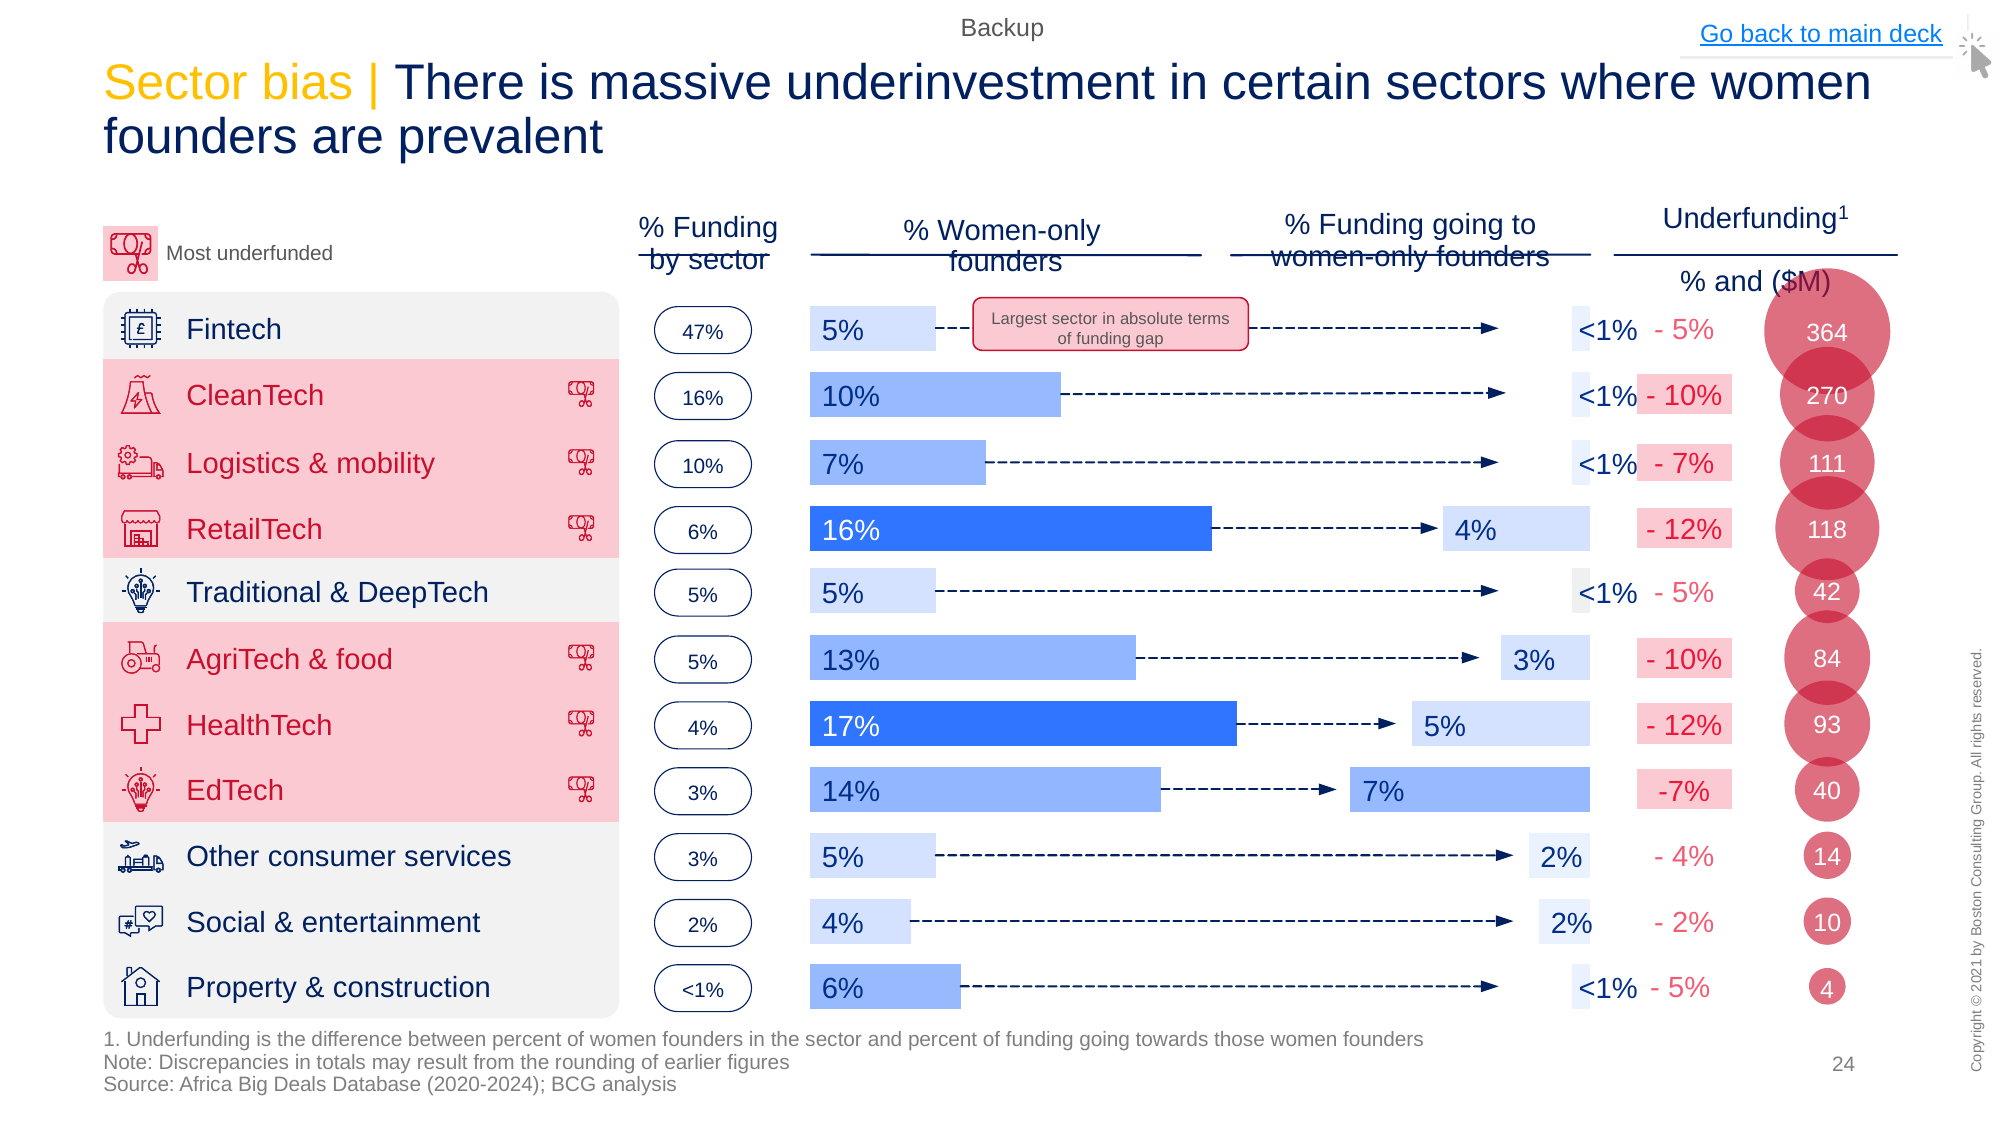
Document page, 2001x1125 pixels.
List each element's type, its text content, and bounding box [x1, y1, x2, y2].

text_box 4 [1809, 968, 1846, 1005]
picture [114, 368, 167, 421]
picture [114, 960, 167, 1013]
picture [103, 226, 159, 282]
text_box 270 [1780, 346, 1875, 428]
text_box 3% [1501, 635, 1590, 680]
text_box 7% [810, 440, 986, 485]
text_box <1% [1572, 306, 1590, 351]
text_box Logistics & mobility [184, 437, 558, 488]
text_box Traditional & DeepTech [184, 565, 588, 617]
text_box 17% [810, 701, 1237, 746]
text_box 93 [1784, 680, 1871, 763]
text_box - 12% [1637, 508, 1732, 548]
text_box - 4% [1637, 837, 1732, 873]
picture [563, 510, 599, 546]
picture [114, 436, 167, 489]
text_box 4% [654, 701, 752, 749]
text_box 6% [654, 506, 752, 554]
text_box 2% [654, 899, 752, 947]
text_box - 10% [1637, 638, 1732, 678]
picture [114, 763, 167, 816]
text_box CleanTech [184, 368, 431, 420]
text_box Most underfunded [166, 226, 358, 281]
text_box 4% [1443, 506, 1590, 551]
text_box 5% [810, 833, 936, 878]
text_box 3% [654, 833, 752, 881]
text_box 42 [1794, 558, 1860, 616]
text_box % Women-only founders [901, 182, 1112, 248]
text_box 84 [1784, 610, 1871, 692]
text_box 10% [810, 372, 1061, 417]
text_box 14% [810, 767, 1161, 812]
text_box 5% [810, 306, 936, 351]
text_box HealthTech [184, 698, 487, 749]
text_box <1% [654, 964, 752, 1012]
text_box 16% [810, 506, 1212, 551]
text_box 14 [1803, 831, 1851, 879]
text_box 10 [1803, 897, 1851, 945]
picture [857, 0, 1144, 58]
text_box EdTech [184, 764, 487, 815]
text_box 7% [1350, 767, 1590, 812]
picture [114, 631, 167, 684]
text_box 5% [654, 636, 752, 683]
text_box 1. Underfunding is the difference between percent of women founders in the sector and percent of funding going towards those women founders Note: Discrepancies in totals may result from the rounding of earlier figures Source: Africa Big Deals Database (2020-2024); BCG analysis [103, 1029, 1585, 1096]
text_box -7% [1637, 769, 1732, 809]
picture [1953, 31, 2000, 79]
text_box - 2% [1637, 903, 1732, 939]
text_box <1% [1572, 568, 1590, 613]
text_box - 10% [1637, 374, 1732, 414]
text_box RetailTech [184, 502, 558, 554]
picture [114, 829, 167, 882]
text_box 16% [654, 372, 752, 420]
text_box Underfunding1 % and ($M) [1659, 256, 1852, 263]
text_box 5% [654, 569, 752, 617]
text_box 6% [810, 964, 961, 1009]
text_box Fintech [184, 303, 381, 354]
text_box - 5% [1637, 572, 1732, 609]
picture [563, 444, 599, 480]
text_box <1% [1572, 964, 1590, 1009]
picture [563, 706, 599, 741]
text_box % Funding by sector [633, 178, 784, 246]
text_box 5% [810, 568, 936, 613]
picture [563, 640, 599, 676]
text_box 40 [1794, 757, 1860, 822]
text_box 2% [1529, 833, 1590, 878]
text_box 2% [1584, 922, 1589, 932]
text_box 118 [1775, 476, 1880, 573]
title Sector bias | There is massive underinvestment in certain sectors where women founders are prevalent [103, 55, 1897, 166]
text_box Largest sector in absolute terms of funding gap [973, 297, 1249, 351]
text_box 2% [1539, 899, 1590, 944]
text_box Go back to main deck [1676, 10, 1967, 56]
picture [563, 376, 599, 412]
text_box 3% [654, 767, 752, 815]
text_box 13% [810, 635, 1136, 680]
text_box <1% [1572, 440, 1590, 485]
text_box - 12% [1637, 703, 1732, 744]
text_box 4% [810, 899, 911, 944]
text_box 111 [1780, 415, 1875, 492]
picture [114, 302, 167, 355]
picture [563, 772, 599, 807]
text_box Property & construction [184, 961, 611, 1012]
text_box <1% [1572, 372, 1590, 417]
text_box AgriTech & food [184, 632, 487, 683]
picture [114, 697, 167, 750]
text_box - 7% [1637, 444, 1732, 481]
picture [114, 564, 167, 617]
text_box [103, 291, 620, 1019]
picture [114, 502, 167, 555]
picture [114, 895, 167, 948]
text_box Social & entertainment [184, 895, 611, 947]
text_box 364 [1764, 268, 1891, 376]
text_box 5% [1412, 701, 1590, 746]
text_box Underfunding1 % and ($M) [1659, 167, 1852, 254]
text_box - 5% [1637, 968, 1732, 1005]
text_box % Funding going to women-only founders [1257, 174, 1564, 254]
text_box - 5% [1637, 310, 1732, 346]
text_box 10% [654, 440, 752, 488]
text_box 47% [654, 306, 752, 354]
text_box Other consumer services [184, 830, 611, 881]
